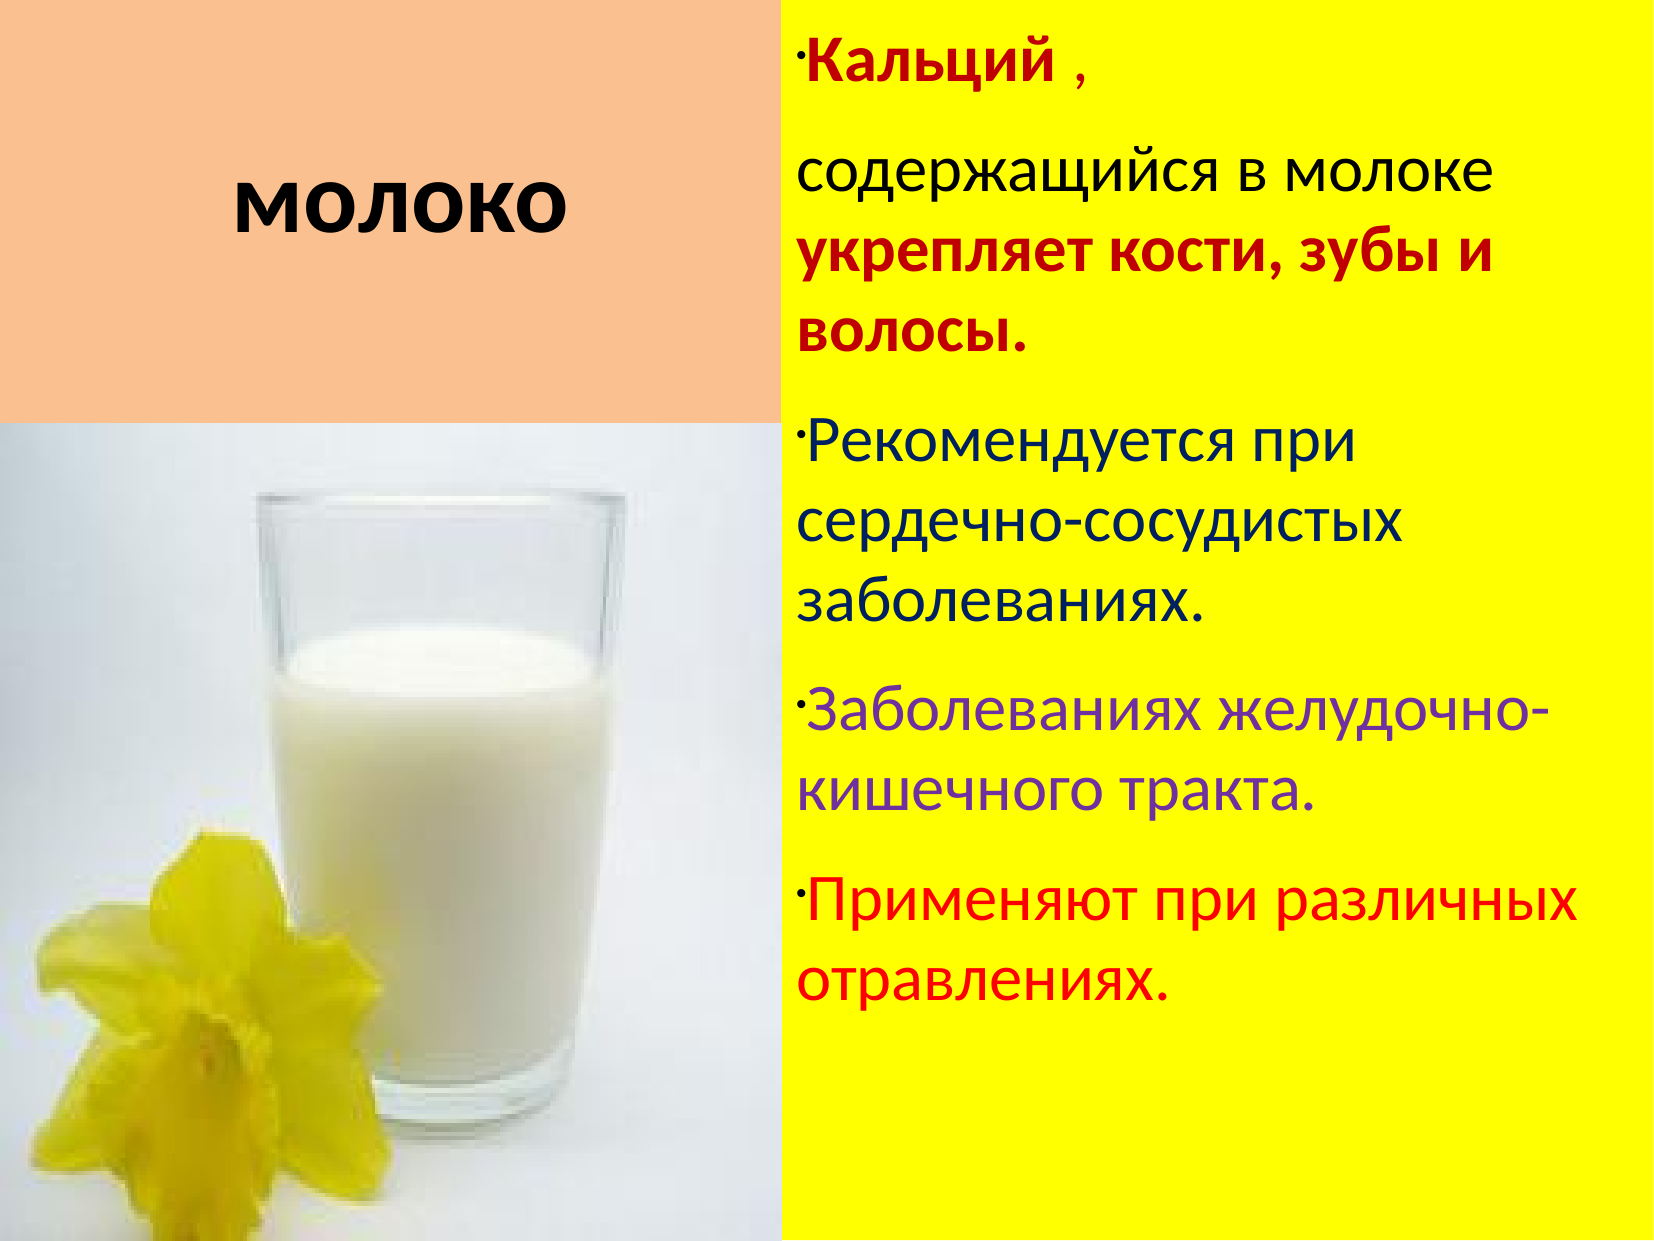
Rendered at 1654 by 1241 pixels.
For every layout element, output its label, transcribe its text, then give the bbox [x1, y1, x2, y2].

list Кальций , содержащийся в молоке укрепляет кости, зубы и волосы. Рекомендуется при сердечно-сосудистых заболеваниях. Заболеваниях желудочно-кишечного тракта. Применяют при различных отравлениях. [781, 0, 1654, 1241]
title молоко [0, 0, 781, 423]
picture [0, 423, 782, 1241]
